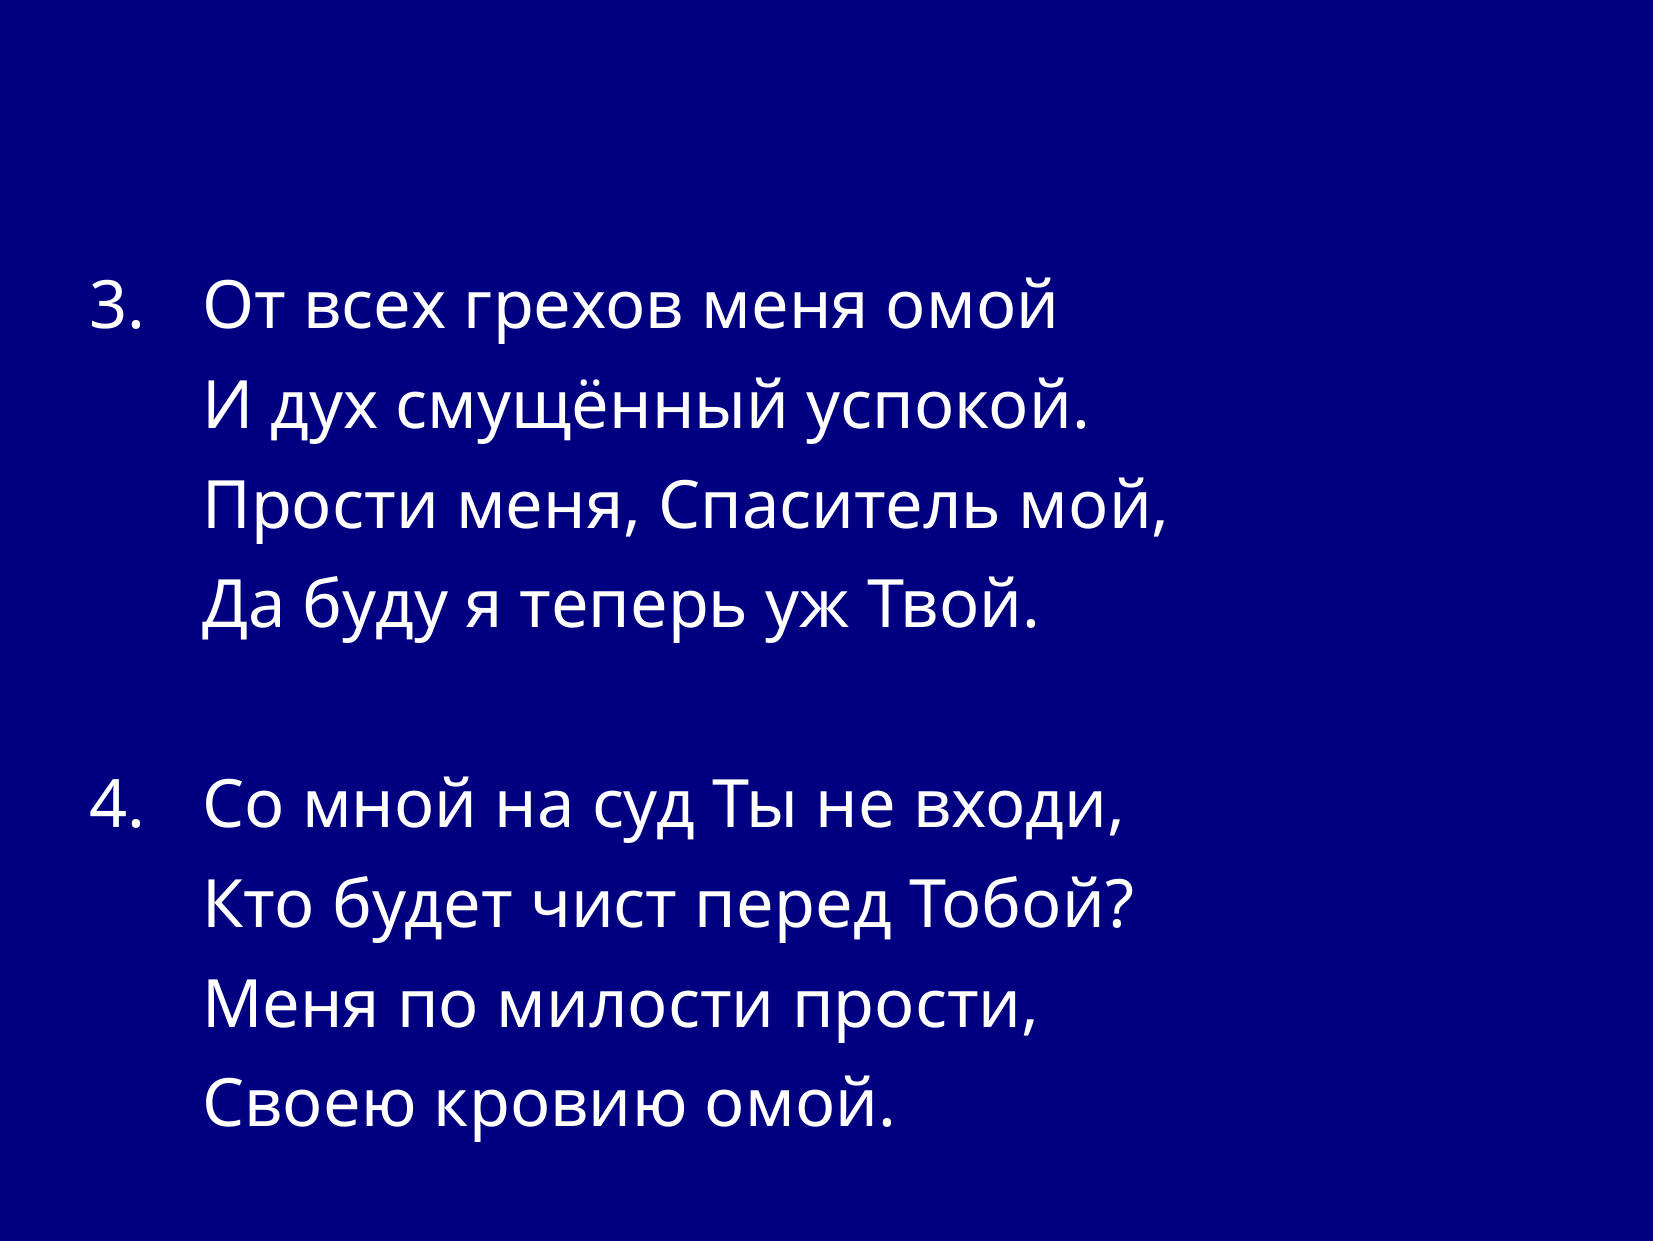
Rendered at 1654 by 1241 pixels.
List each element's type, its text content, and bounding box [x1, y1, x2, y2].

text_box 3. От всех грехов меня омой И дух смущённый успокой. Прости меня, Спаситель мой, Да буду я теперь уж Твой. 4. Со мной на суд Ты не входи, Кто будет чист перед Тобой? Меня по милости прости, Своею кровию омой. [75, 150, 1576, 1163]
